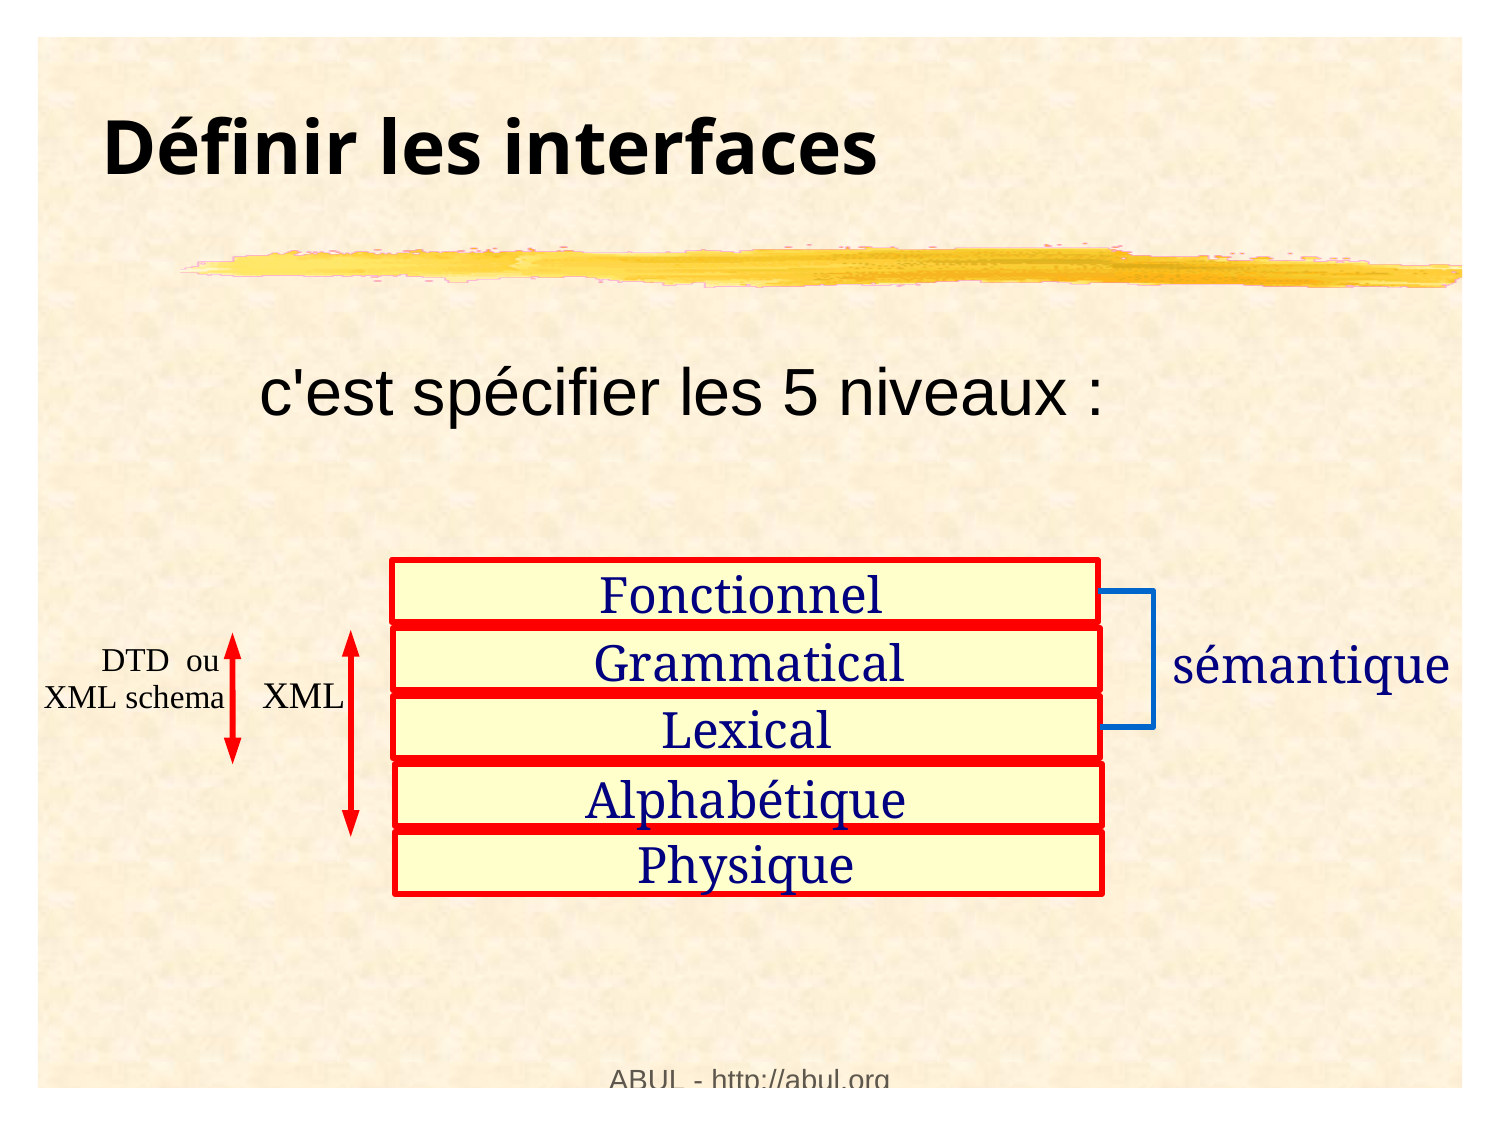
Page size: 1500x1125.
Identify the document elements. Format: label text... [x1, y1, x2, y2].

text_box [707, 889, 787, 895]
text_box [391, 559, 1098, 623]
text_box Alphabétique [410, 765, 1084, 824]
picture [37, 37, 1463, 1088]
text_box Physique [410, 830, 1084, 889]
text_box [392, 695, 1100, 759]
text_box Grammatical [400, 627, 1098, 687]
text_box DTD ou XML schema [43, 642, 259, 735]
text_box [392, 627, 1100, 691]
picture [732, 1076, 737, 1088]
text_box c'est spécifier les 5 niveaux : [240, 317, 1382, 477]
picture [614, 1073, 621, 1082]
picture [612, 1084, 624, 1088]
picture [716, 1076, 723, 1088]
text_box [394, 763, 1102, 827]
text_box [791, 831, 1102, 895]
picture [878, 1076, 886, 1088]
text_box [394, 831, 709, 895]
text_box Fonctionnel [401, 559, 1081, 619]
picture [788, 1082, 795, 1088]
picture [748, 1076, 755, 1088]
text_box sémantique [1153, 630, 1475, 689]
picture [633, 1081, 643, 1088]
picture [806, 1076, 813, 1088]
title Définir les interfaces [101, 39, 1416, 253]
picture [852, 1076, 860, 1088]
text_box XML [262, 675, 351, 728]
picture [633, 1072, 642, 1078]
text_box Lexical [410, 694, 1084, 753]
